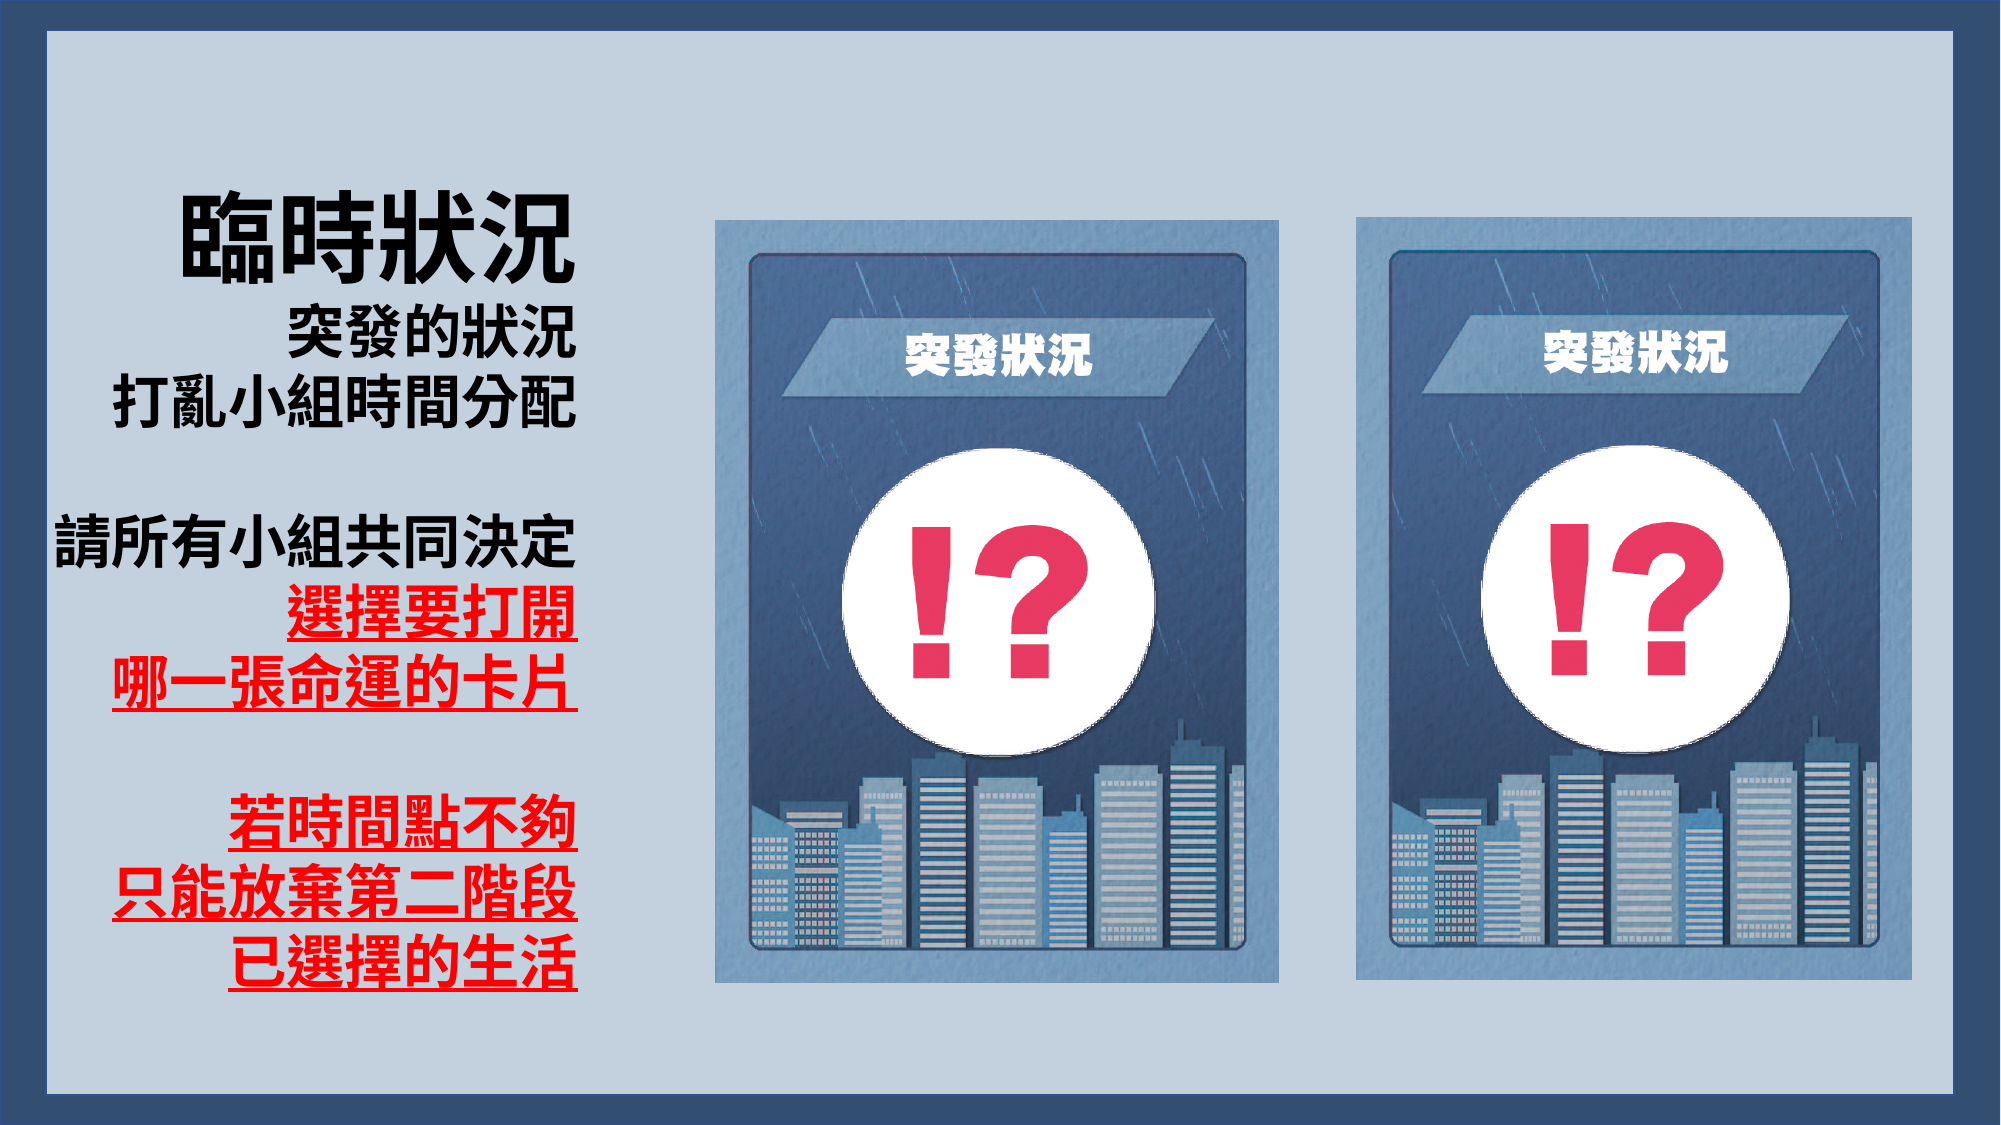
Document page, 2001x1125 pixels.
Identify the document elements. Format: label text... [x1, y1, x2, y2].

text_box 臨時狀況 突發的狀況 打亂小組時間分配 請所有小組共同決定 選擇要打開 哪一張命運的卡片 若時間點不夠 只能放棄第二階段 已選擇的生活 [39, 168, 668, 1003]
picture [1356, 217, 1912, 980]
picture [715, 220, 1279, 983]
